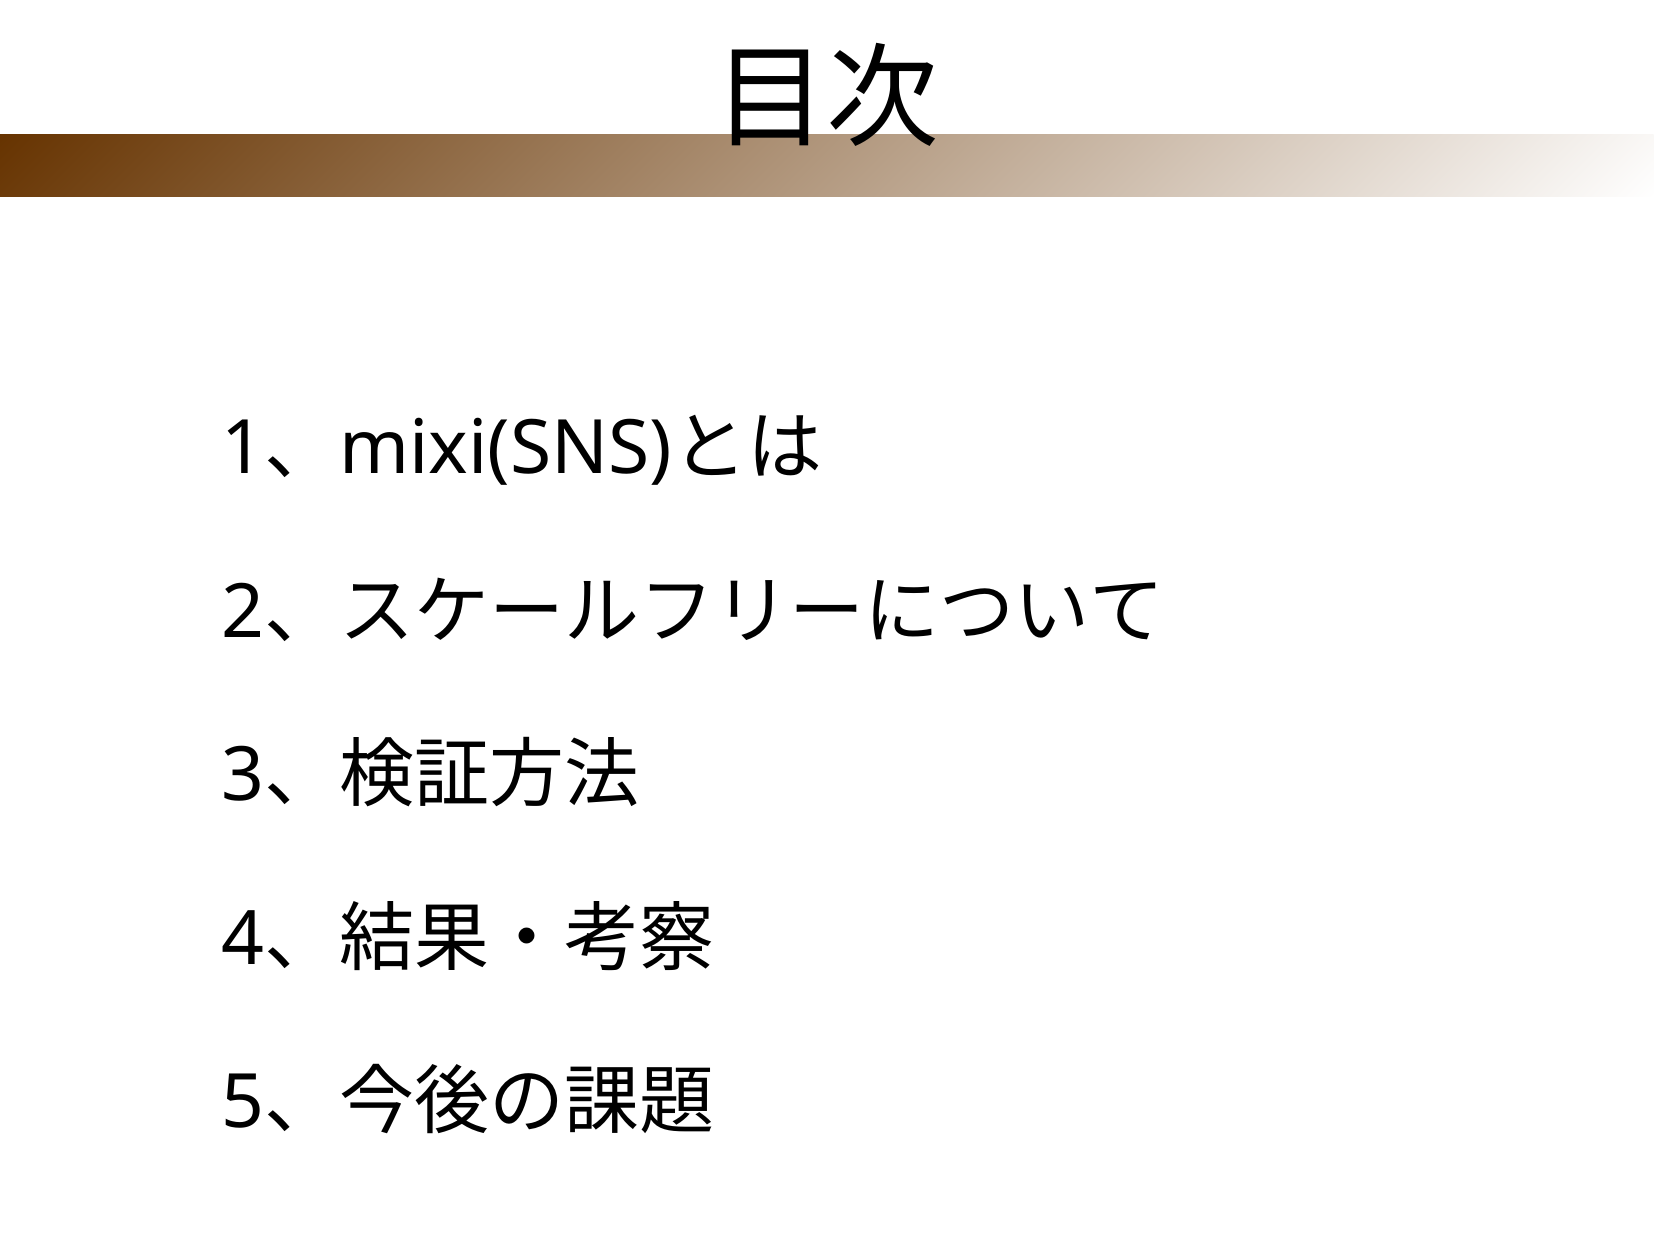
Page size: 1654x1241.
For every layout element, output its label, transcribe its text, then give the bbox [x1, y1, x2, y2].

text_box [0, 134, 1654, 197]
text_box 1、mixi(SNS)とは 2、スケールフリーについて 3、検証方法 4、結果・考察 5、今後の課題 [206, 324, 1447, 906]
text_box 目次 [88, 0, 1565, 148]
